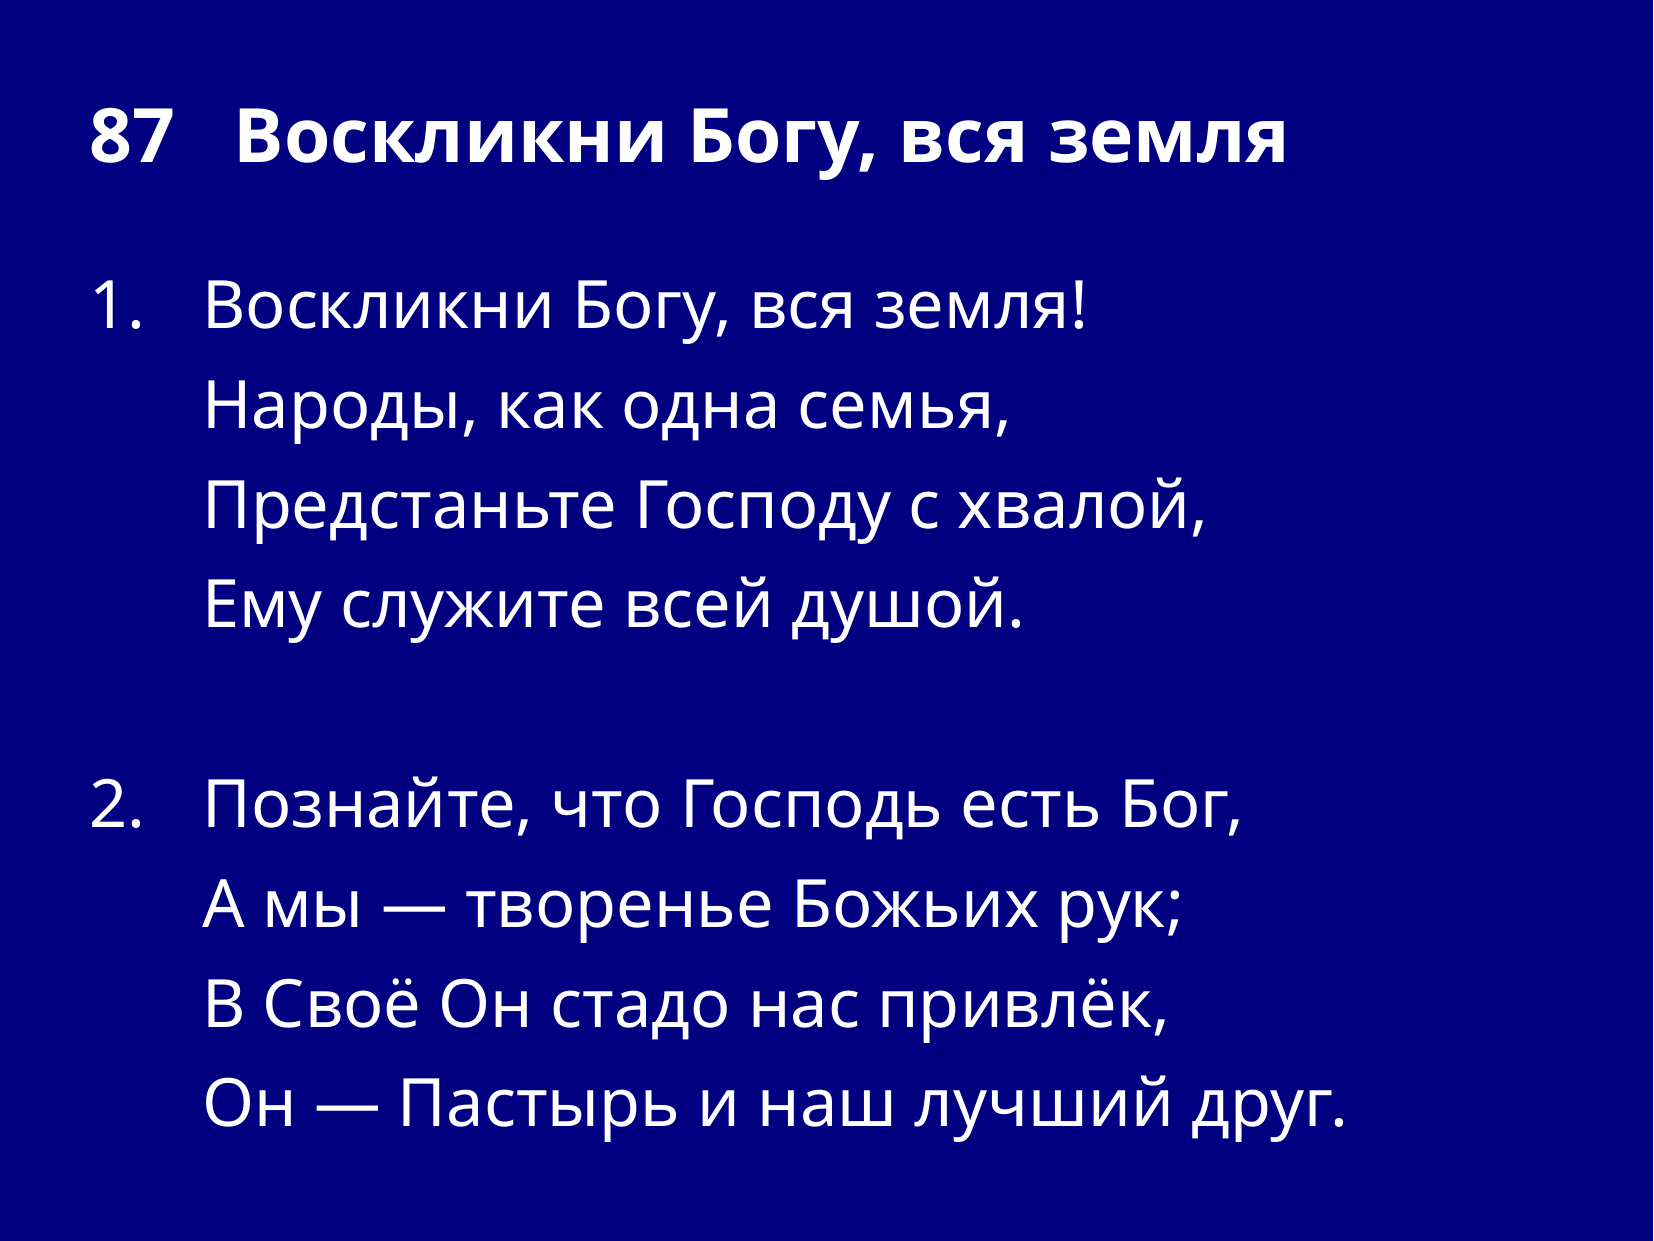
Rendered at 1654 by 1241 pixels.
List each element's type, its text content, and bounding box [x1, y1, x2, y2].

text_box 1. Воскликни Богу, вся земля! Народы, как одна семья, Предстаньте Господу с хвалой, Ему служите всей душой. 2. Познайте, что Господь есть Бог, А мы — творенье Божьих рук; В Своё Он стадо нас привлёк, Он — Пастырь и наш лучший друг. [75, 188, 1576, 1163]
text_box 87 Воскликни Богу, вся земля [75, 75, 1576, 188]
